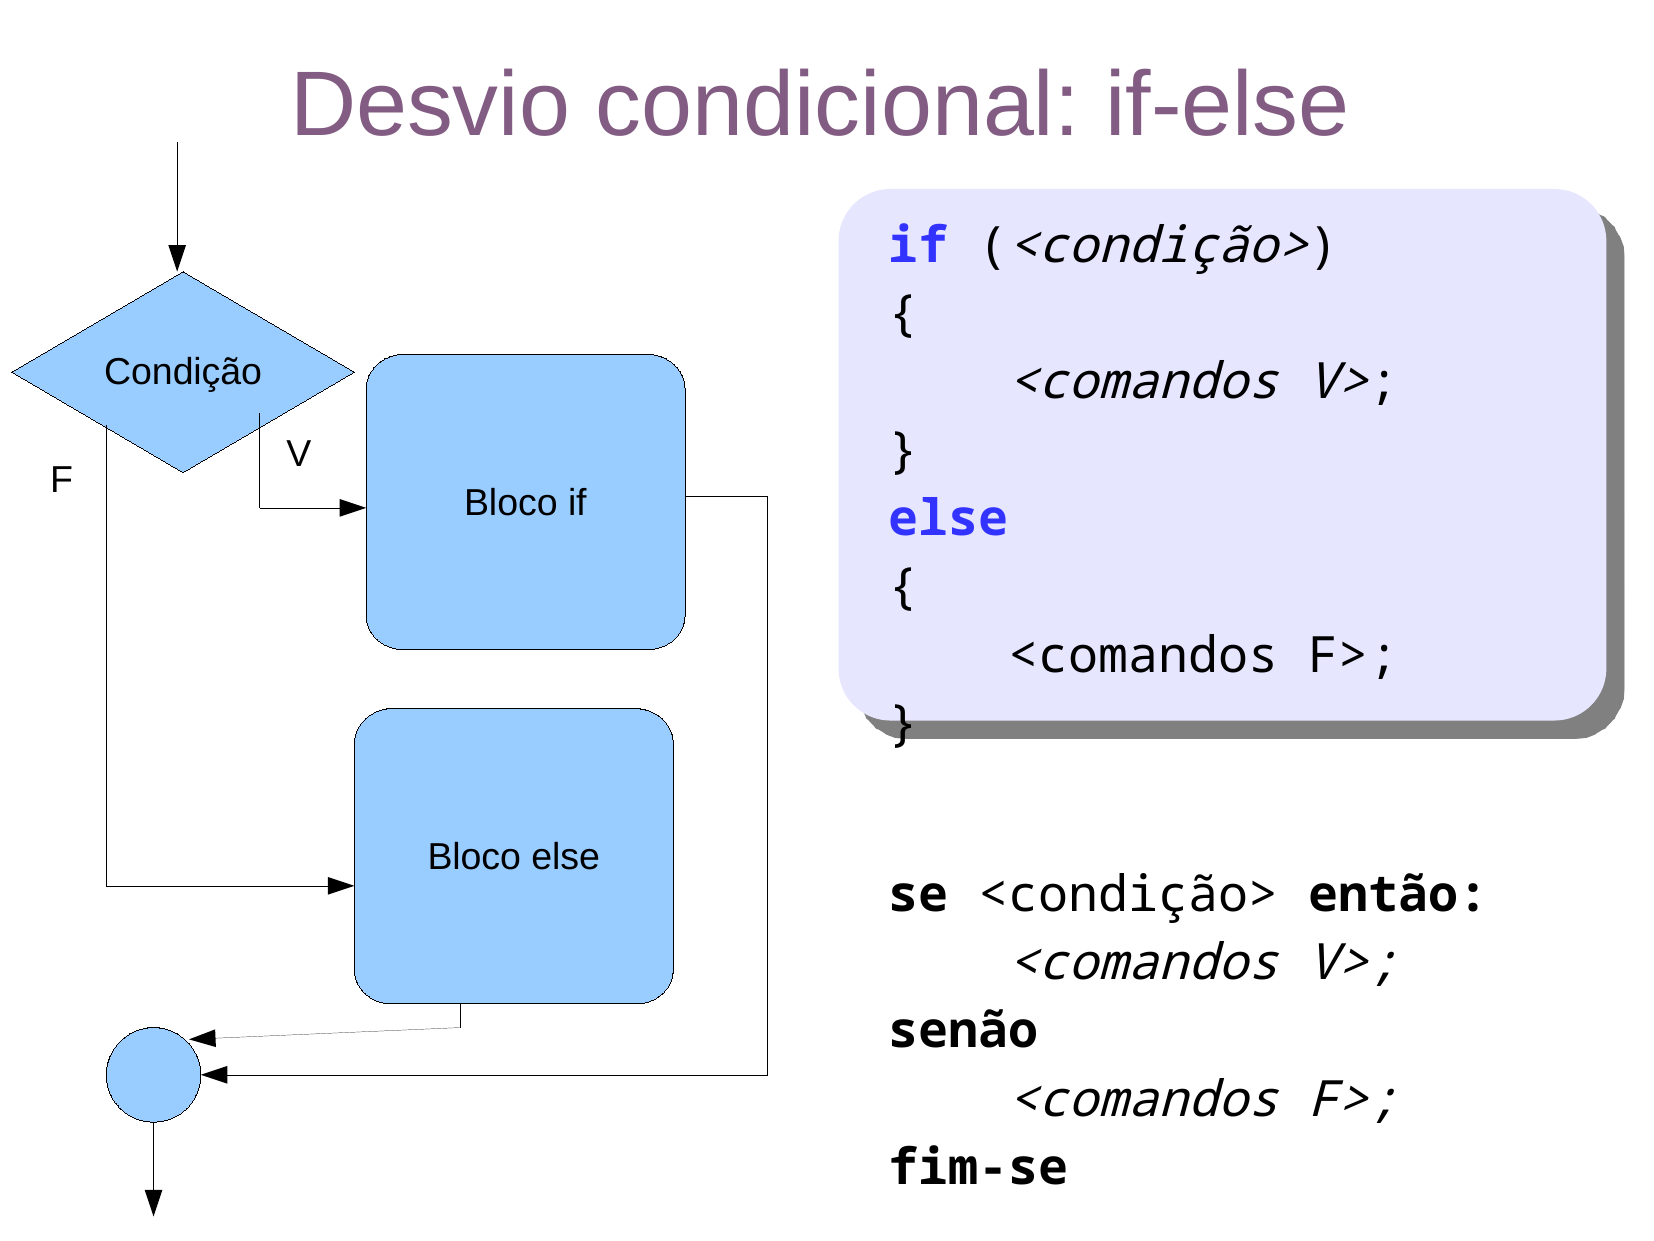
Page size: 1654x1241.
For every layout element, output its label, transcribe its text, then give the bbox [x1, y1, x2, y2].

text_box Bloco else [354, 708, 674, 1004]
text_box V [271, 425, 319, 483]
text_box [838, 190, 1607, 721]
text_box F [35, 451, 119, 508]
title Desvio condicional: if-else [76, 7, 1566, 200]
text_box Condição [11, 271, 355, 473]
text_box if (<condição>) { <comandos V>; } else { <comandos F>; } [874, 201, 1583, 685]
text_box [106, 1027, 201, 1123]
text_box Bloco if [366, 354, 686, 650]
text_box se <condição> então: <comandos V>; senão <comandos F>; fim-se [874, 850, 1583, 1158]
